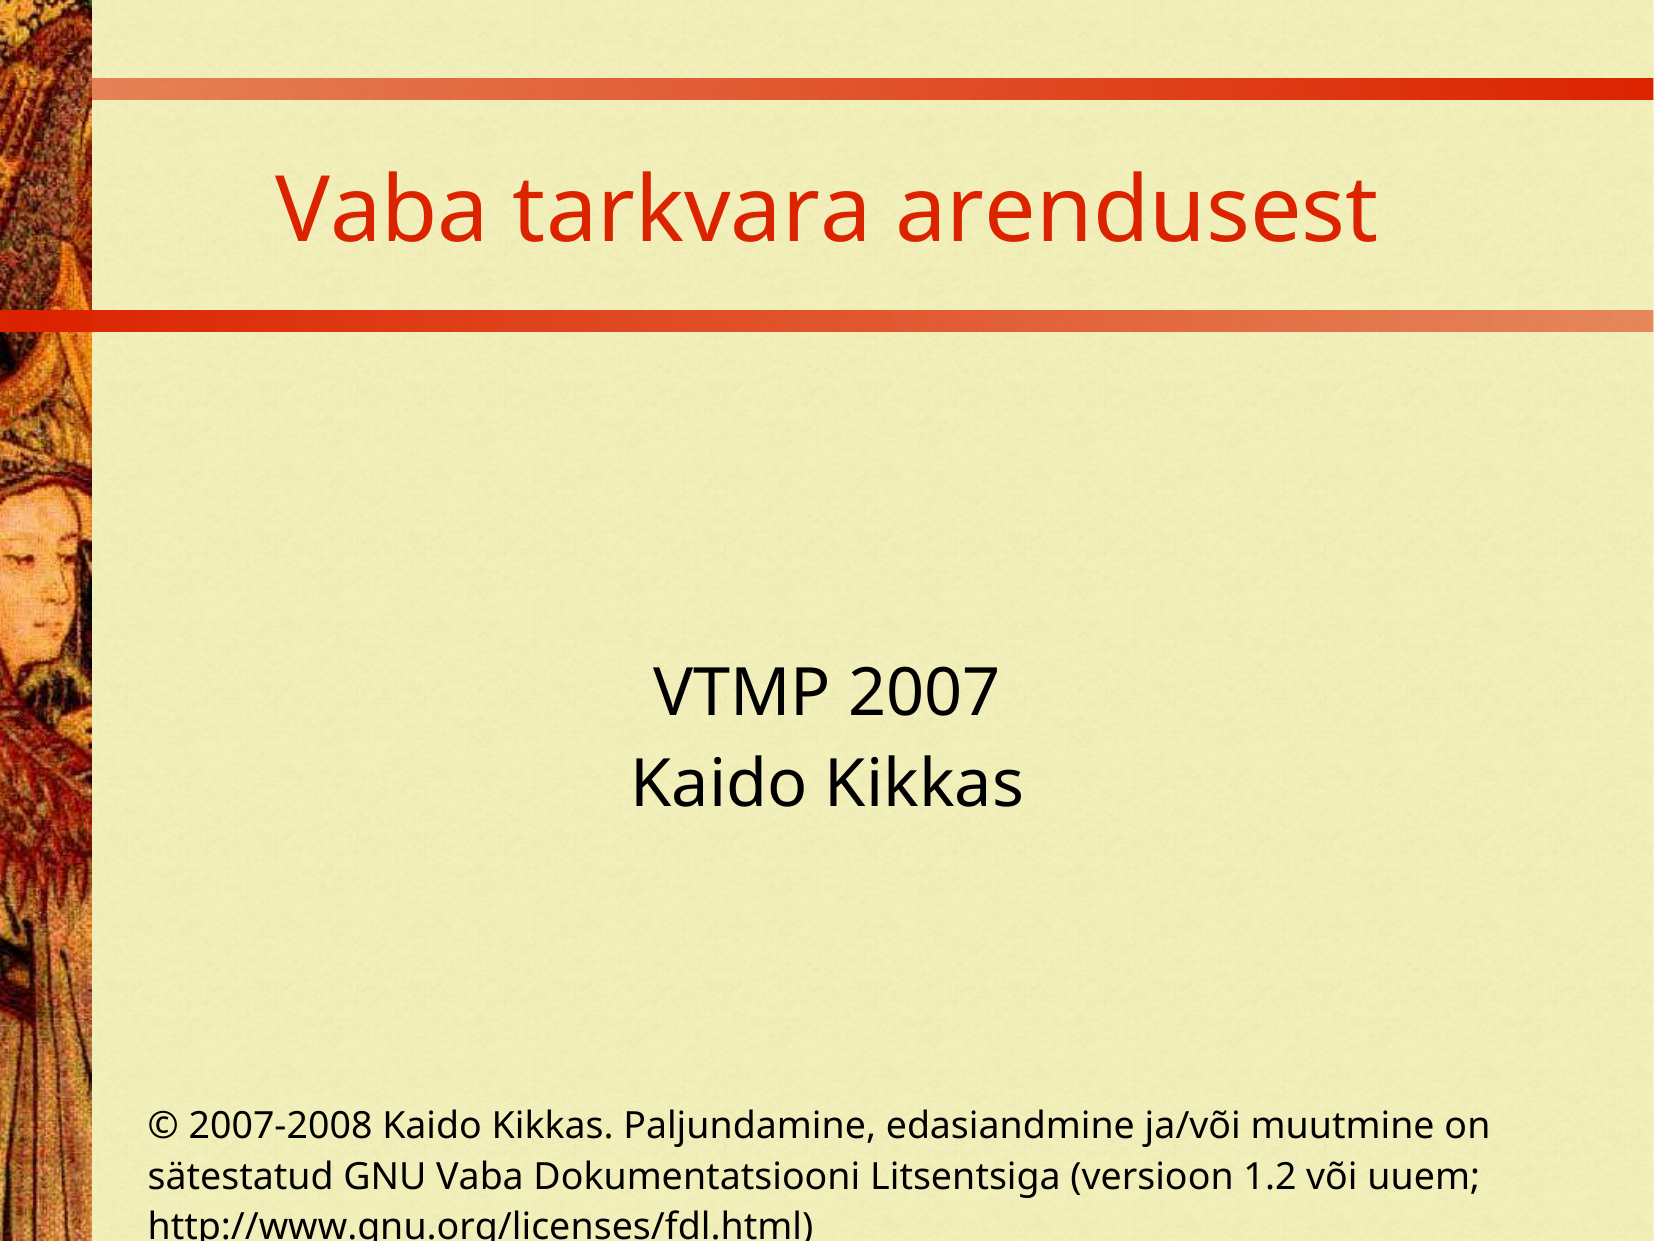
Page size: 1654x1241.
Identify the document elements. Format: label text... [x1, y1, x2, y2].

text_box VTMP 2007 Kaido Kikkas [121, 344, 1534, 1127]
picture [203, 1221, 215, 1237]
text_box © 2007-2008 Kaido Kikkas. Paljundamine, edasiandmine ja/või muutmine on sätestatud GNU Vaba Dokumentatsiooni Litsentsiga (versioon 1.2 või uuem; http://www.gnu.org/licenses/fdl.html) [147, 1098, 1569, 1211]
picture [479, 1221, 491, 1237]
title Vaba tarkvara arendusest [121, 102, 1534, 311]
picture [362, 1221, 374, 1237]
picture [0, 0, 1654, 310]
picture [0, 332, 1654, 1241]
